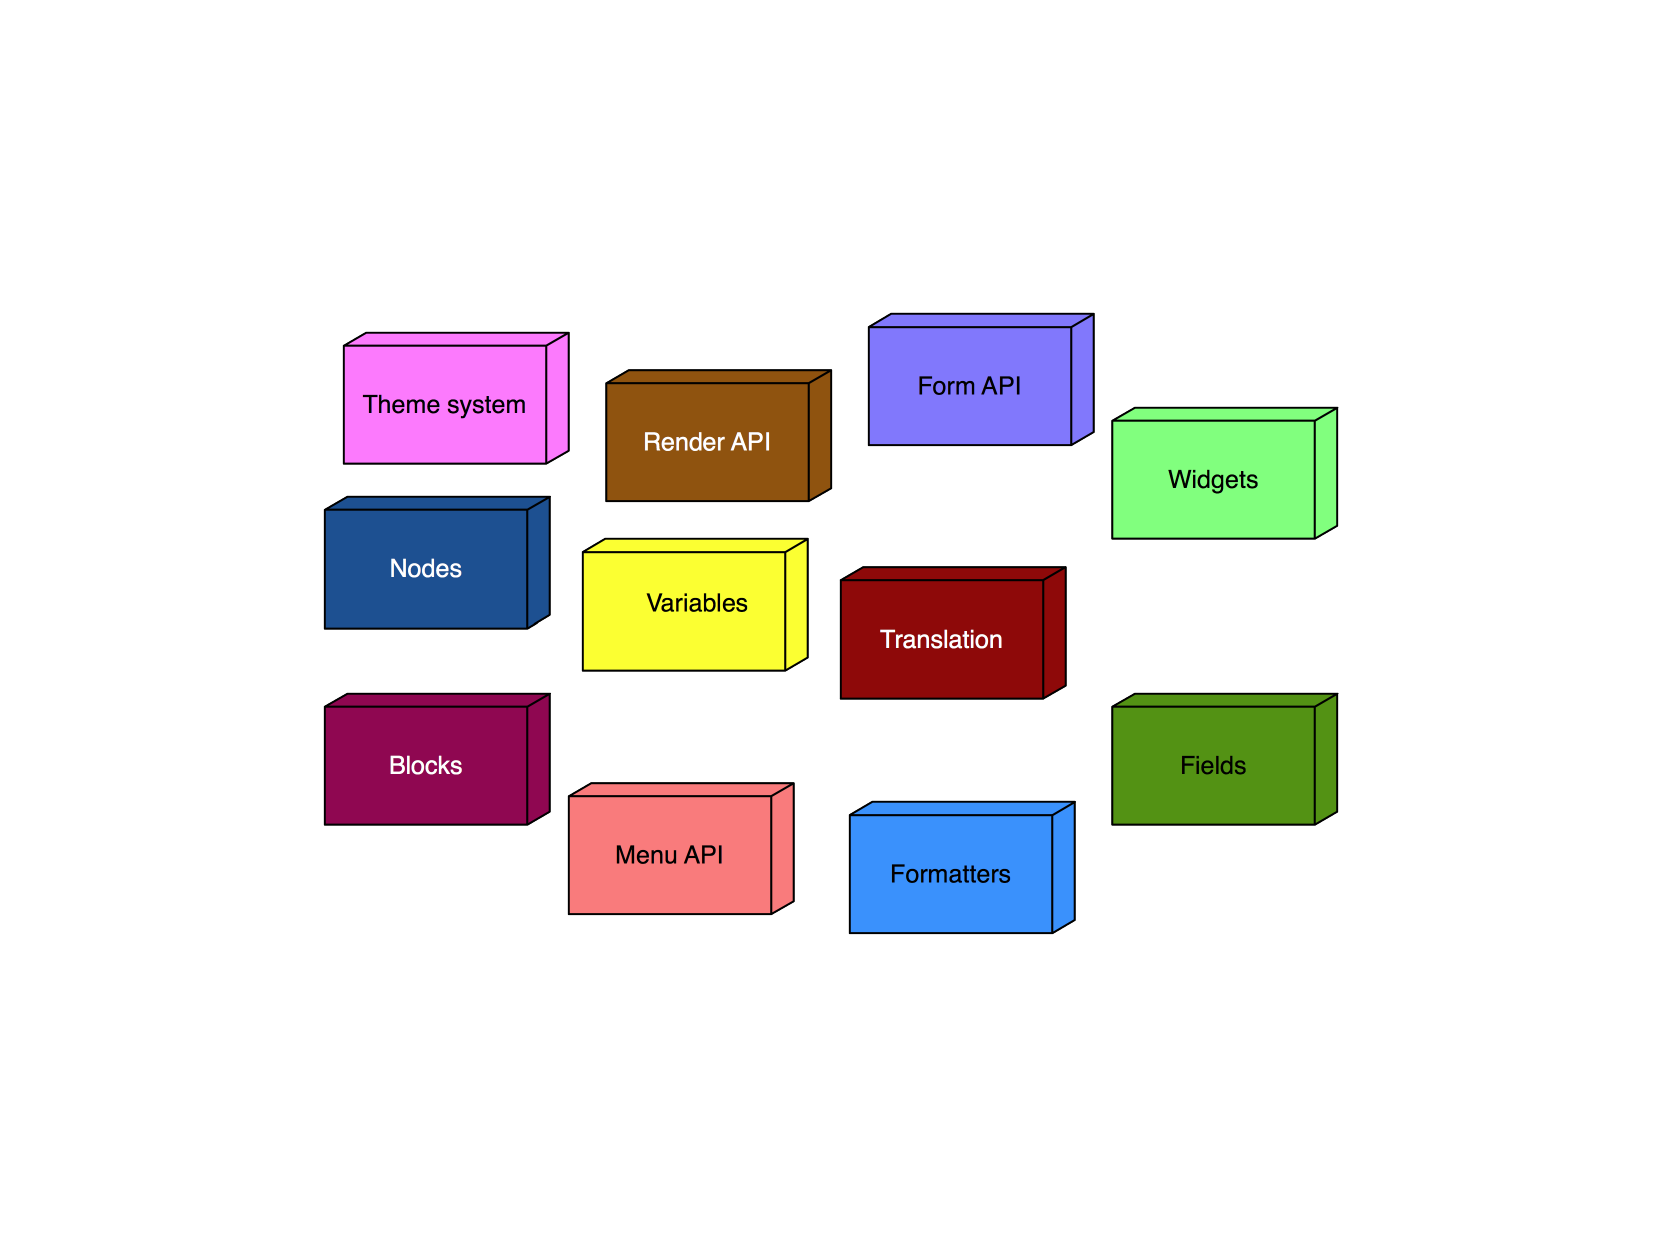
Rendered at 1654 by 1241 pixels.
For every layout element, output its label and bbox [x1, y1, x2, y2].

picture [320, 309, 1341, 937]
